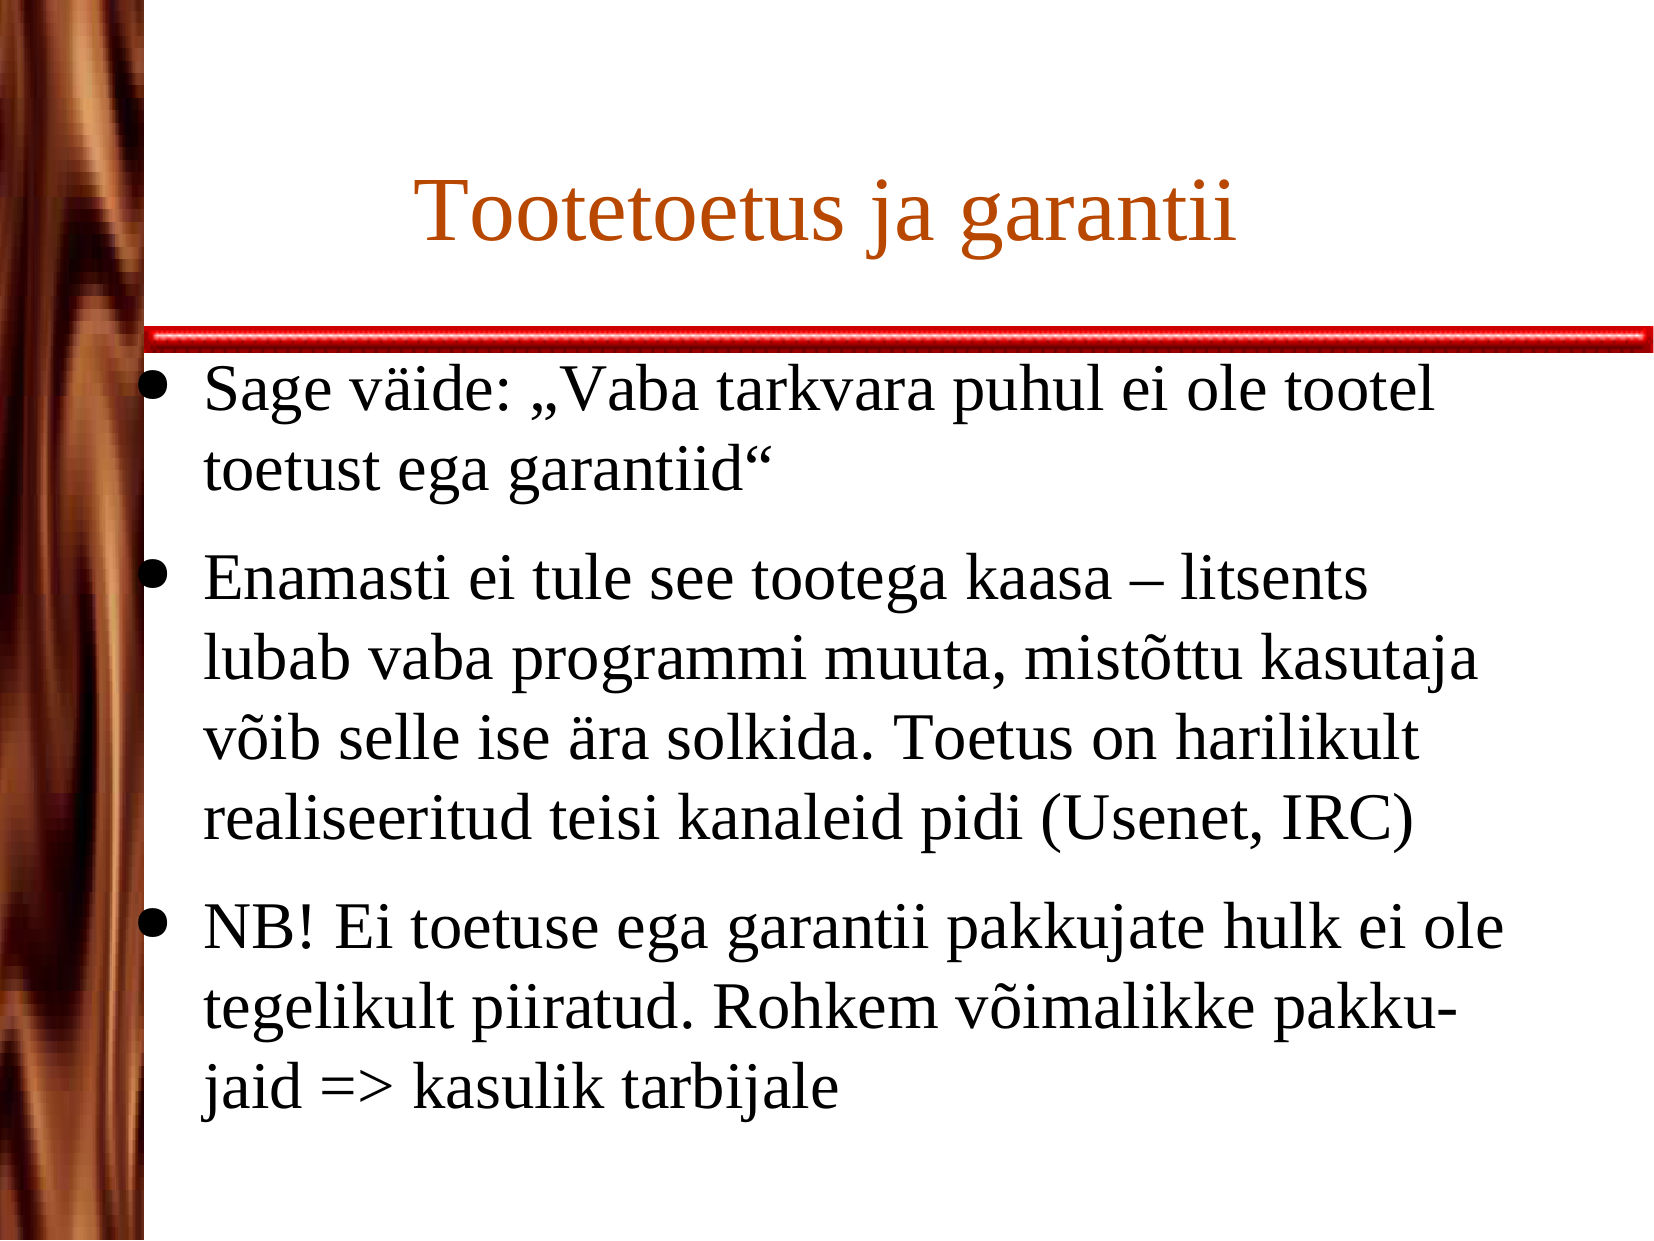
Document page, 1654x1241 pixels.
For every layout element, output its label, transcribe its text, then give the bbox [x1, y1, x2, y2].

title Tootetoetus ja garantii [121, 98, 1533, 314]
list Sage väide: „Vaba tarkvara puhul ei ole tootel toetust ega garantiid“ Enamasti ei tule see tootega kaasa – litsents lubab vaba programmi muuta, mistõttu kasutaja võib selle ise ära solkida. Toetus on harilikult realiseeritud teisi kanaleid pidi (Usenet, IRC) NB! Ei toetuse ega garantii pakkujate hulk ei ole tegelikult piiratud. Rohkem võimalikke pakku-jaid => kasulik tarbijale [121, 344, 1533, 1126]
picture [0, 0, 1654, 1240]
